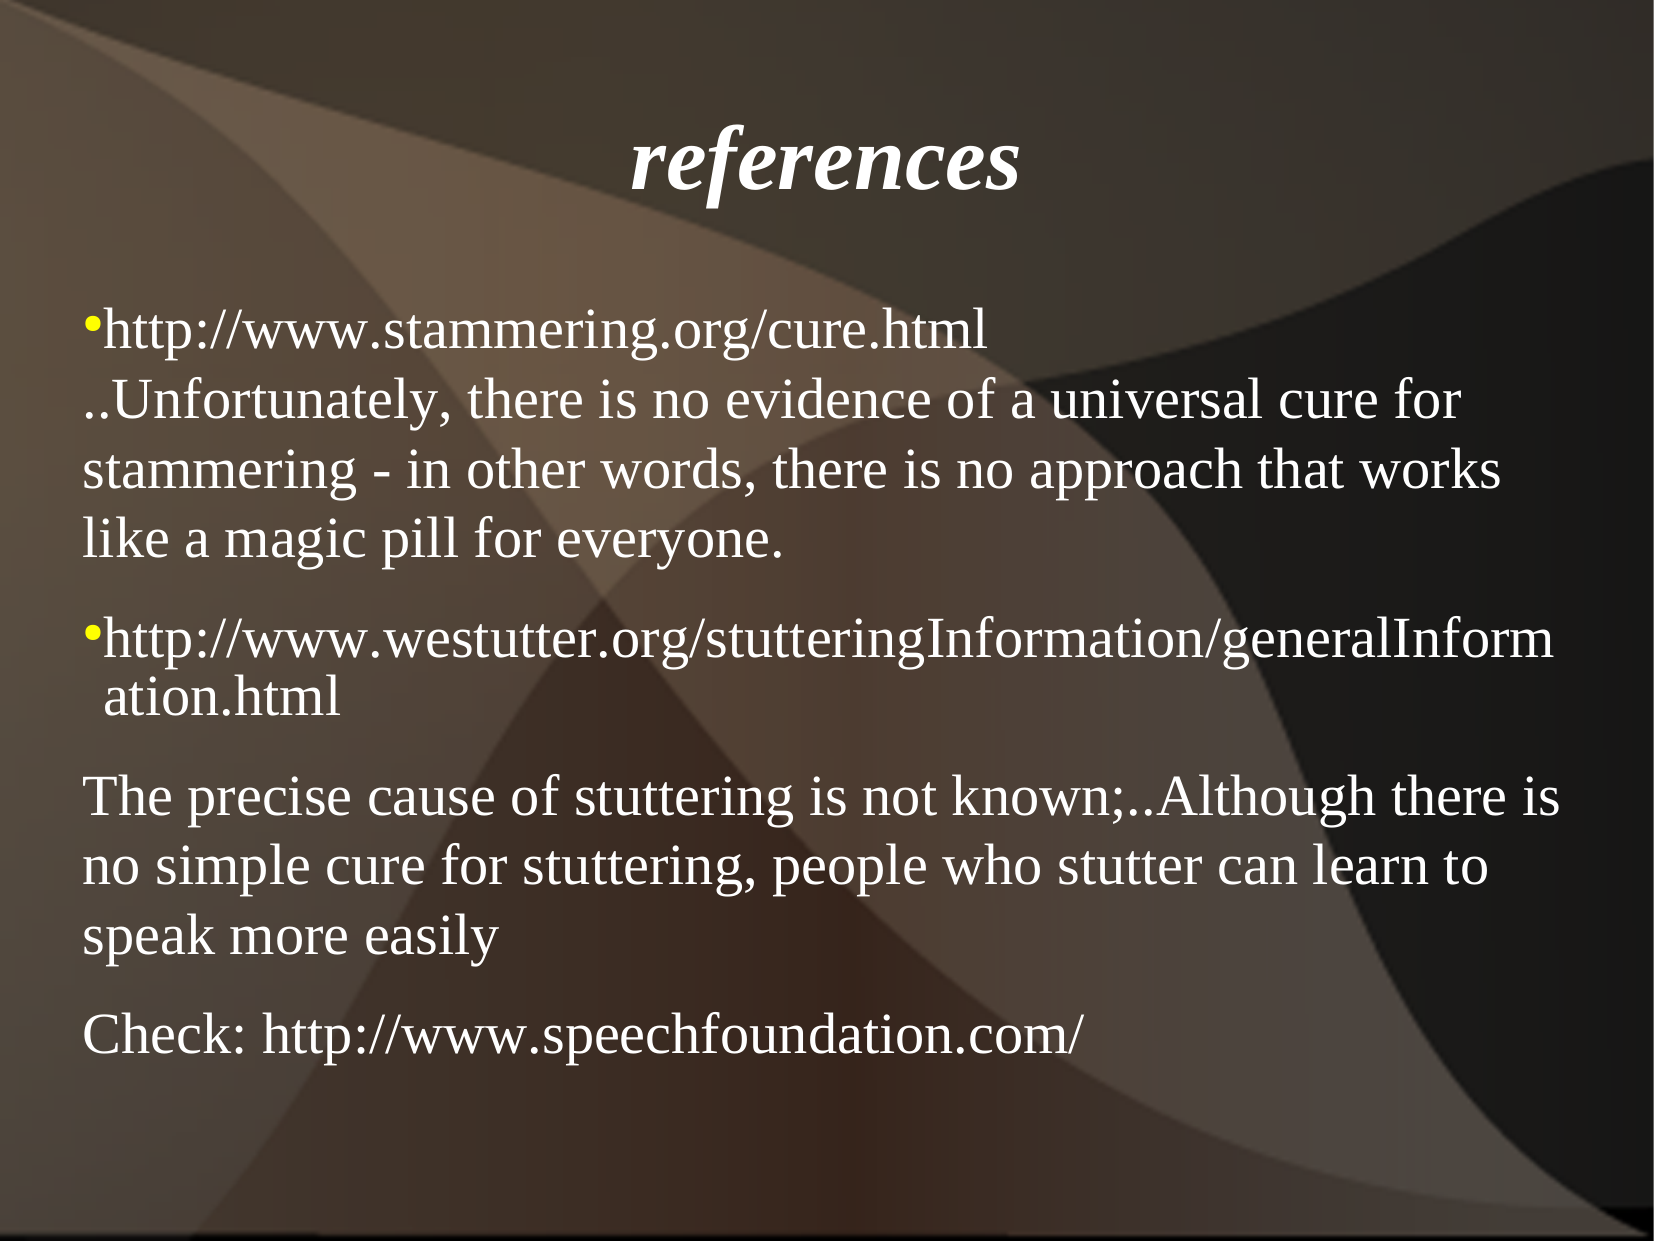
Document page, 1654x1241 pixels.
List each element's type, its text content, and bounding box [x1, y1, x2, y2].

list http://www.stammering.org/cure.html ..Unfortunately, there is no evidence of a universal cure for stammering - in other words, there is no approach that works like a magic pill for everyone. http://www.westutter.org/stutteringInformation/generalInformation.html The precise cause of stuttering is not known;..Although there is no simple cure for stuttering, people who stutter can learn to speak more easily Check: http://www.speechfoundation.com/ [82, 290, 1571, 1120]
title references [82, 56, 1571, 250]
